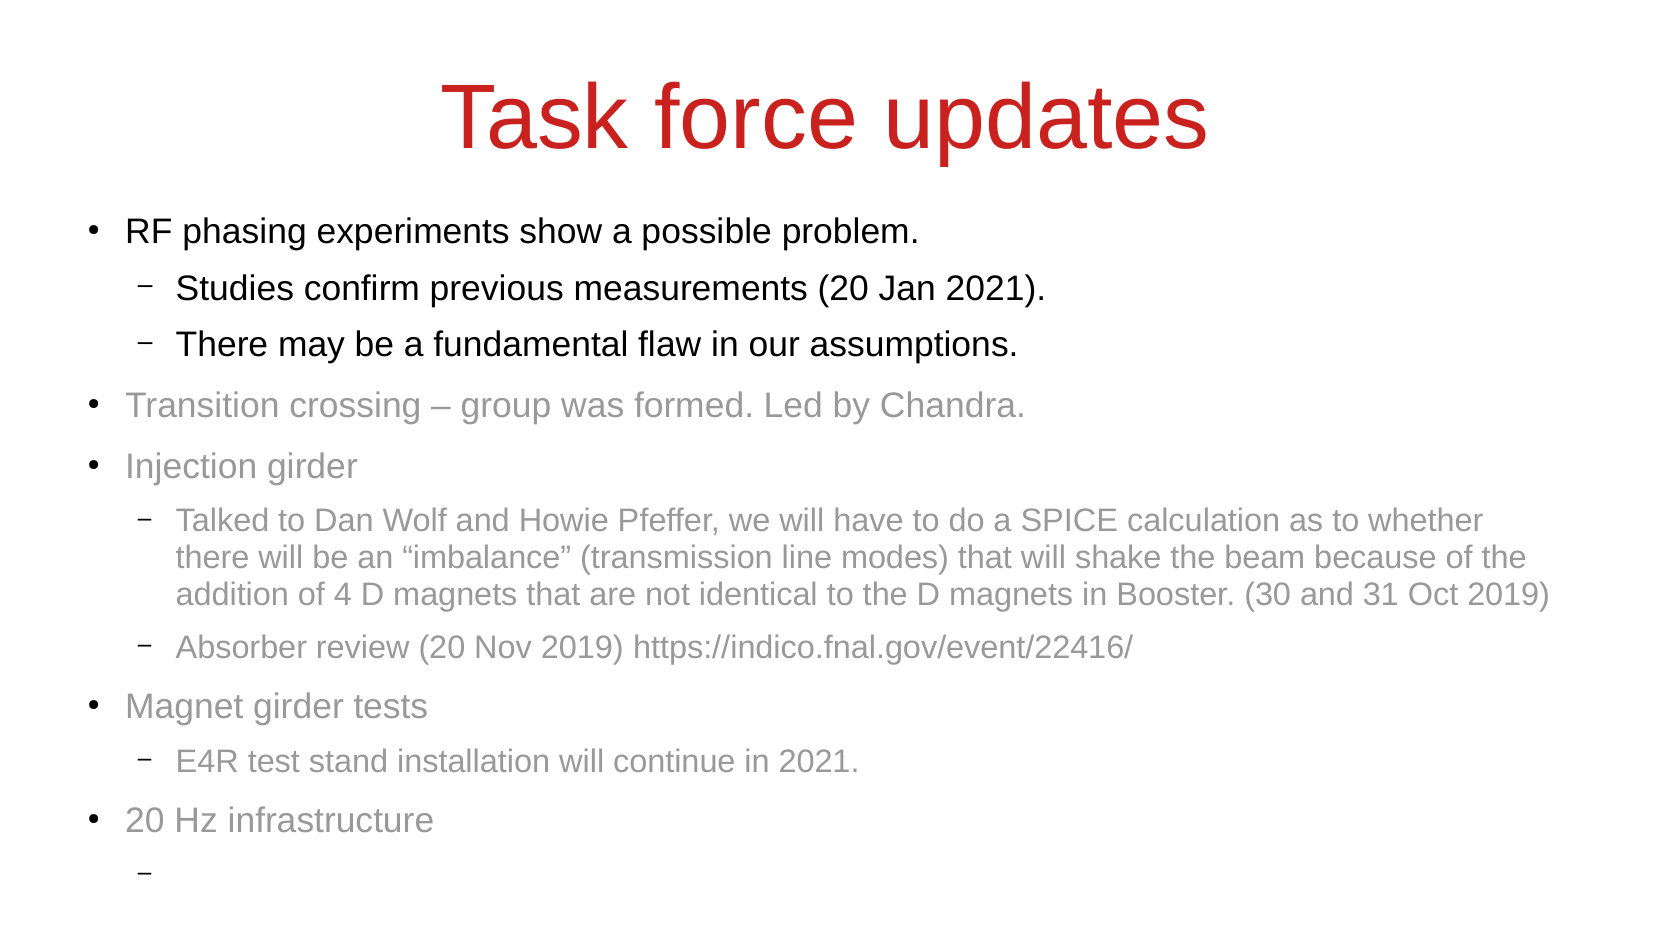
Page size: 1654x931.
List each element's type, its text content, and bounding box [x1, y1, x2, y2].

title Task force updates [81, 39, 1570, 195]
text_box [960, 363, 990, 434]
list RF phasing experiments show a possible problem. Studies confirm previous measurements (20 Jan 2021). There may be a fundamental flaw in our assumptions. Transition crossing – group was formed. Led by Chandra. Injection girder Talked to Dan Wolf and Howie Pfeffer, we will have to do a SPICE calculation as to whether there will be an “imbalance” (transmission line modes) that will shake the beam because of the addition of 4 D magnets that are not identical to the D magnets in Booster. (30 and 31 Oct 2019) Absorber review (20 Nov 2019) https://indico.fnal.gov/event/22416/ Magnet girder tests E4R test stand installation will continue in 2021. 20 Hz infrastructure [74, 211, 1564, 868]
